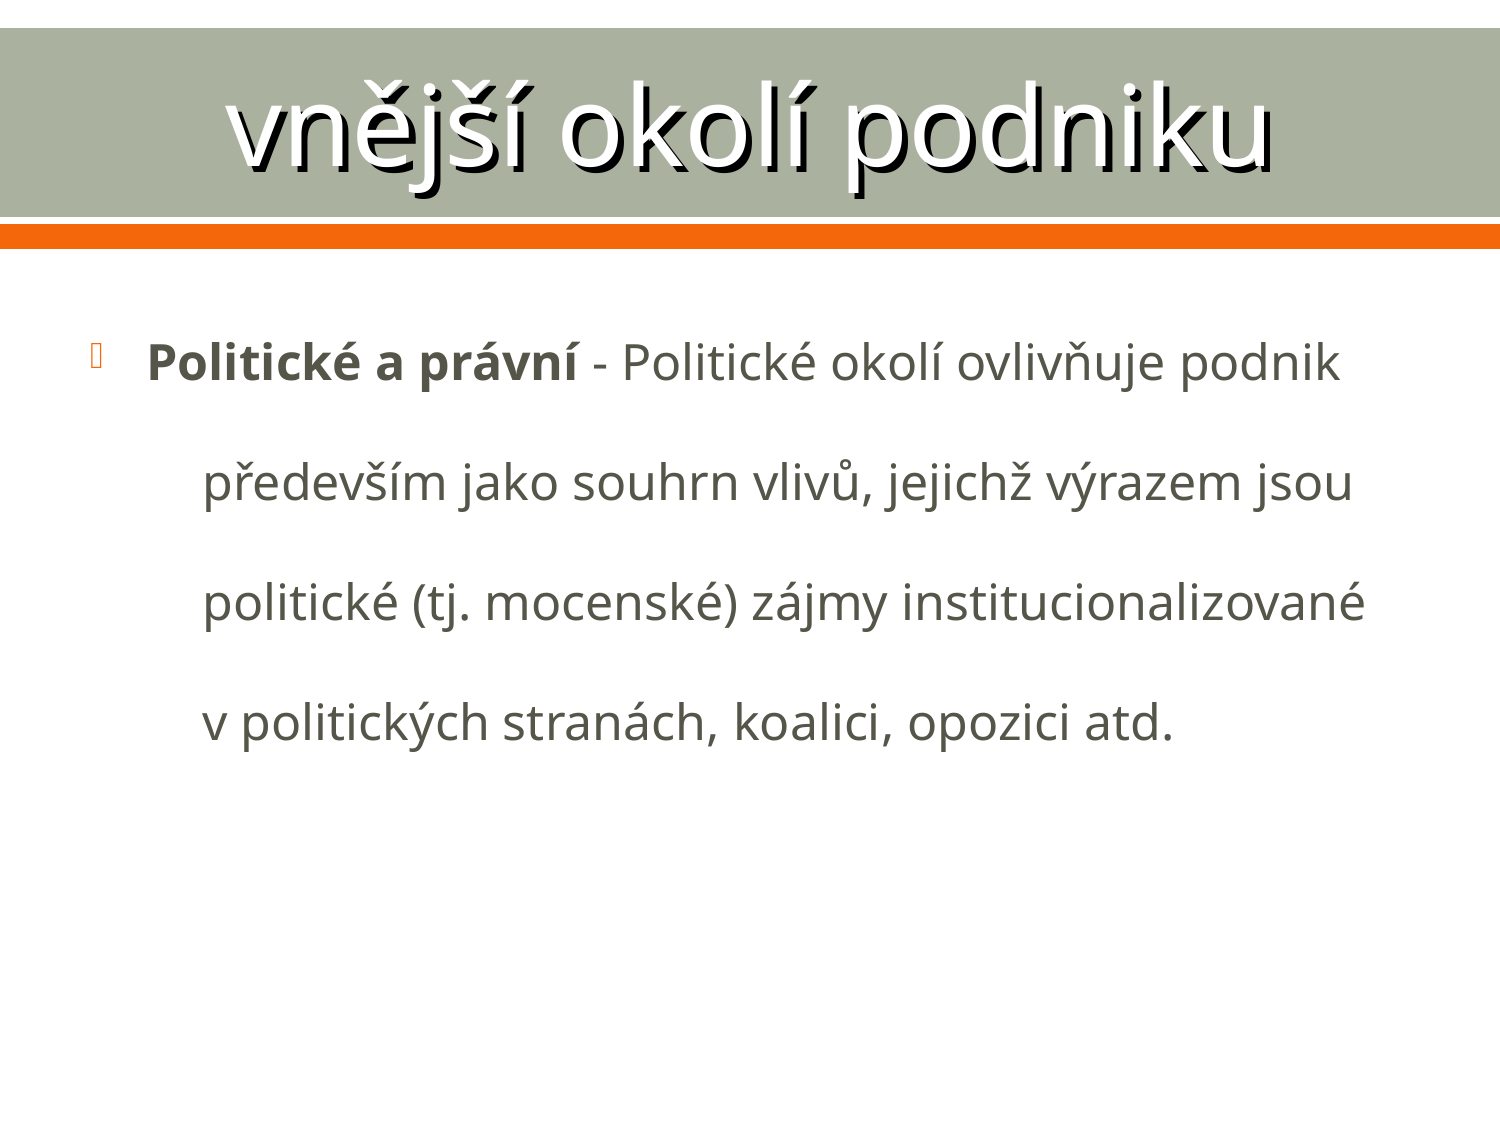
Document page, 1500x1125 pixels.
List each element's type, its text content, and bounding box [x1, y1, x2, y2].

list Politické a právní - Politické okolí ovlivňuje podnik především jako souhrn vlivů, jejichž výrazem jsou politické (tj. mocenské) zájmy institucionalizované v politických stranách, koalici, opozici atd. [75, 262, 1426, 1005]
title vnější okolí podniku [75, 29, 1426, 213]
